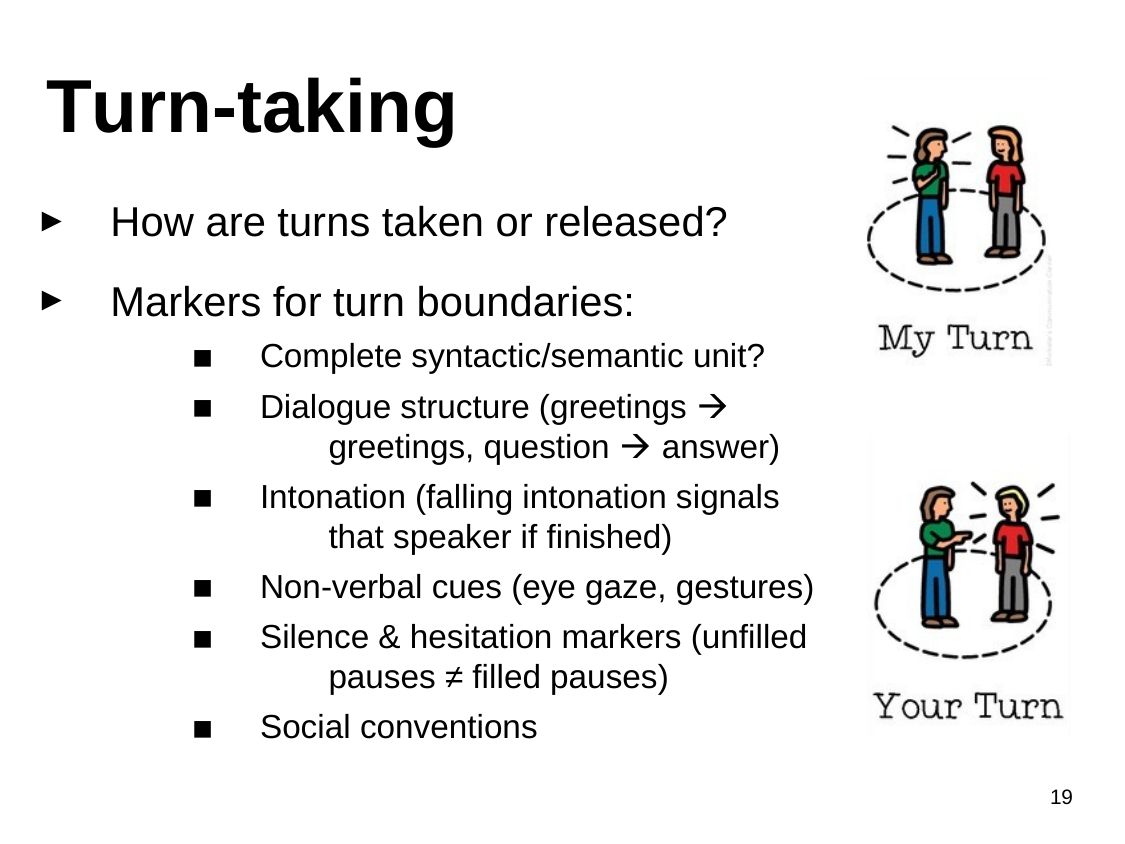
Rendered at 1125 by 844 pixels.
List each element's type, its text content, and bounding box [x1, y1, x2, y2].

picture [866, 76, 1053, 366]
title Turn-taking [30, 32, 1095, 157]
text_box [1035, 776, 1095, 812]
list How are turns taken or released? Markers for turn boundaries: Complete syntactic/semantic unit? Dialogue structure (greetings  greetings, question  answer) Intonation (falling intonation signals that speaker if finished) Non-verbal cues (eye gaze, gestures) Silence & hesitation markers (unfilled pauses ≠ filled pauses) Social conventions [20, 187, 838, 812]
picture [867, 434, 1071, 736]
